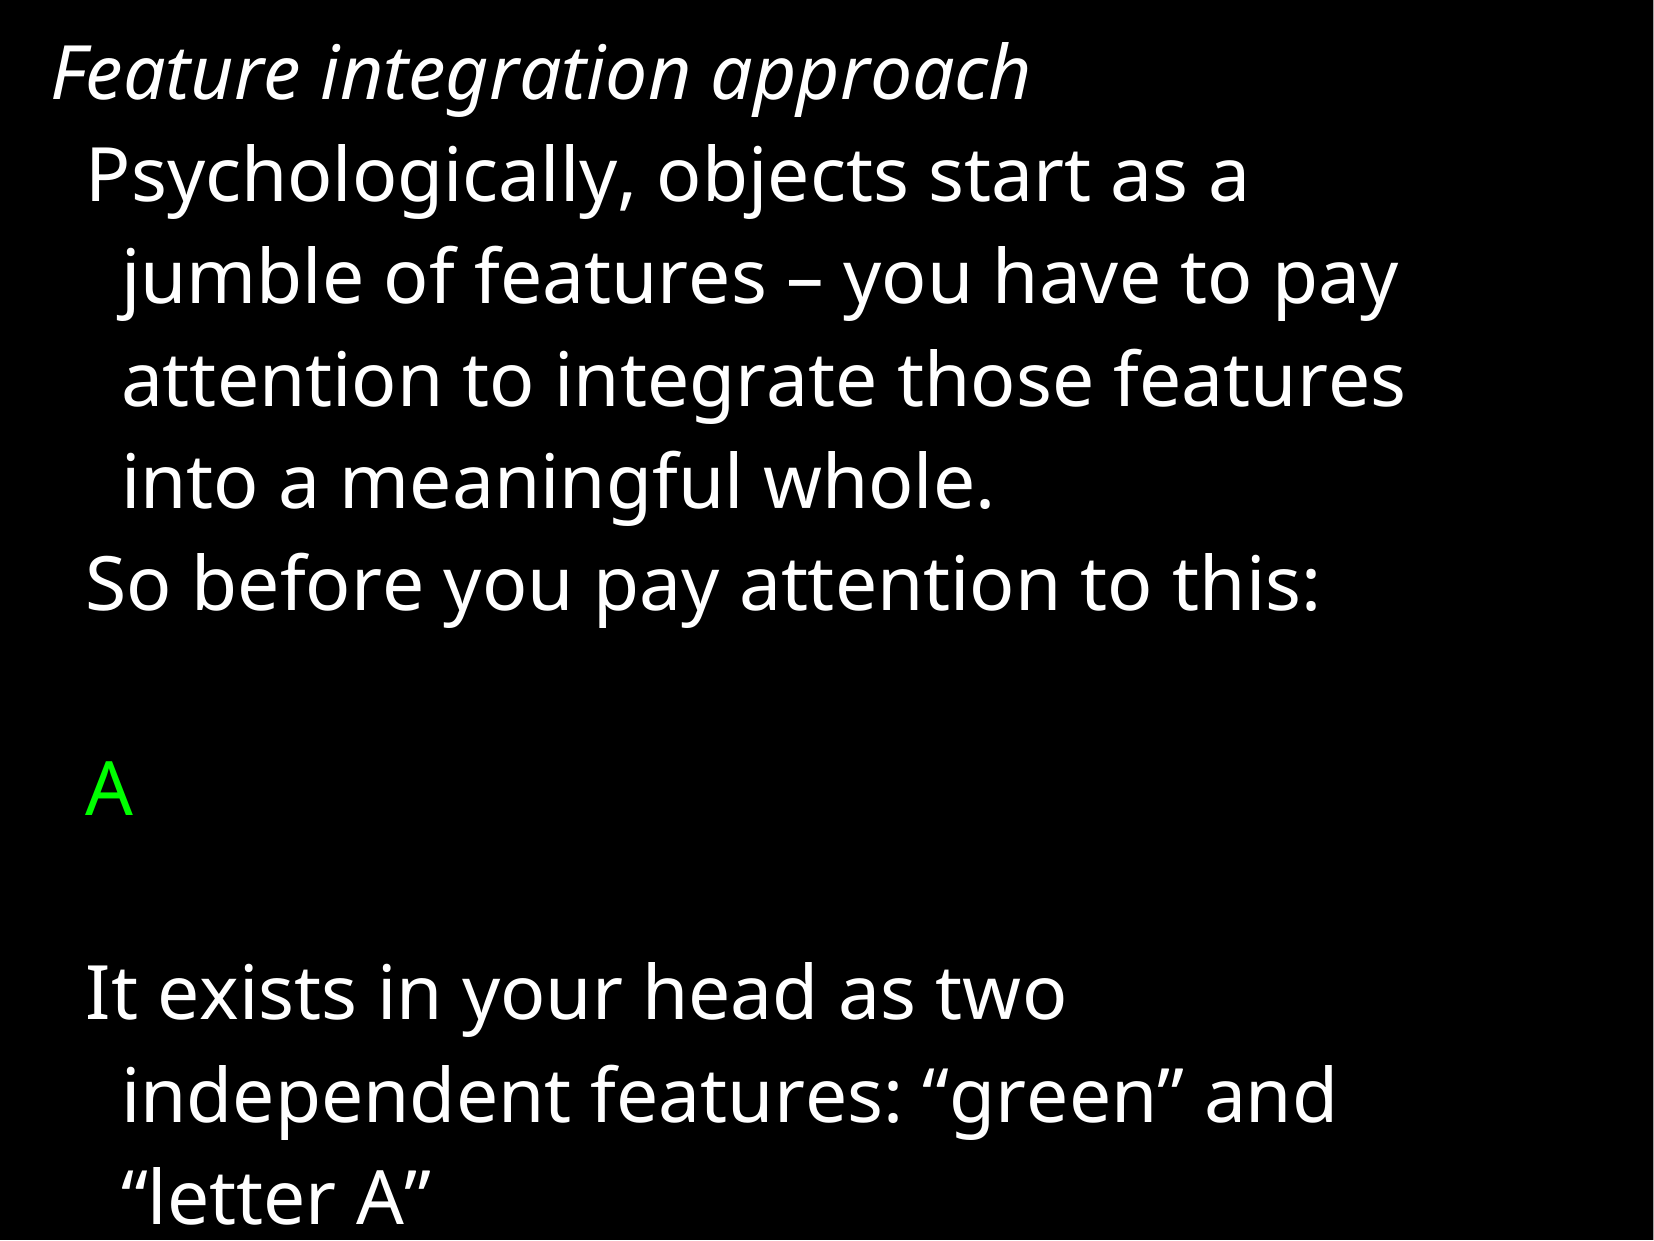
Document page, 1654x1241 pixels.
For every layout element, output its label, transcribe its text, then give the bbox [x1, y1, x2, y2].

text_box Feature integration approach Psychologically, objects start as a jumble of features – you have to pay attention to integrate those features into a meaningful whole. So before you pay attention to this: A It exists in your head as two independent features: “green” and “letter A” [0, 11, 1501, 1122]
